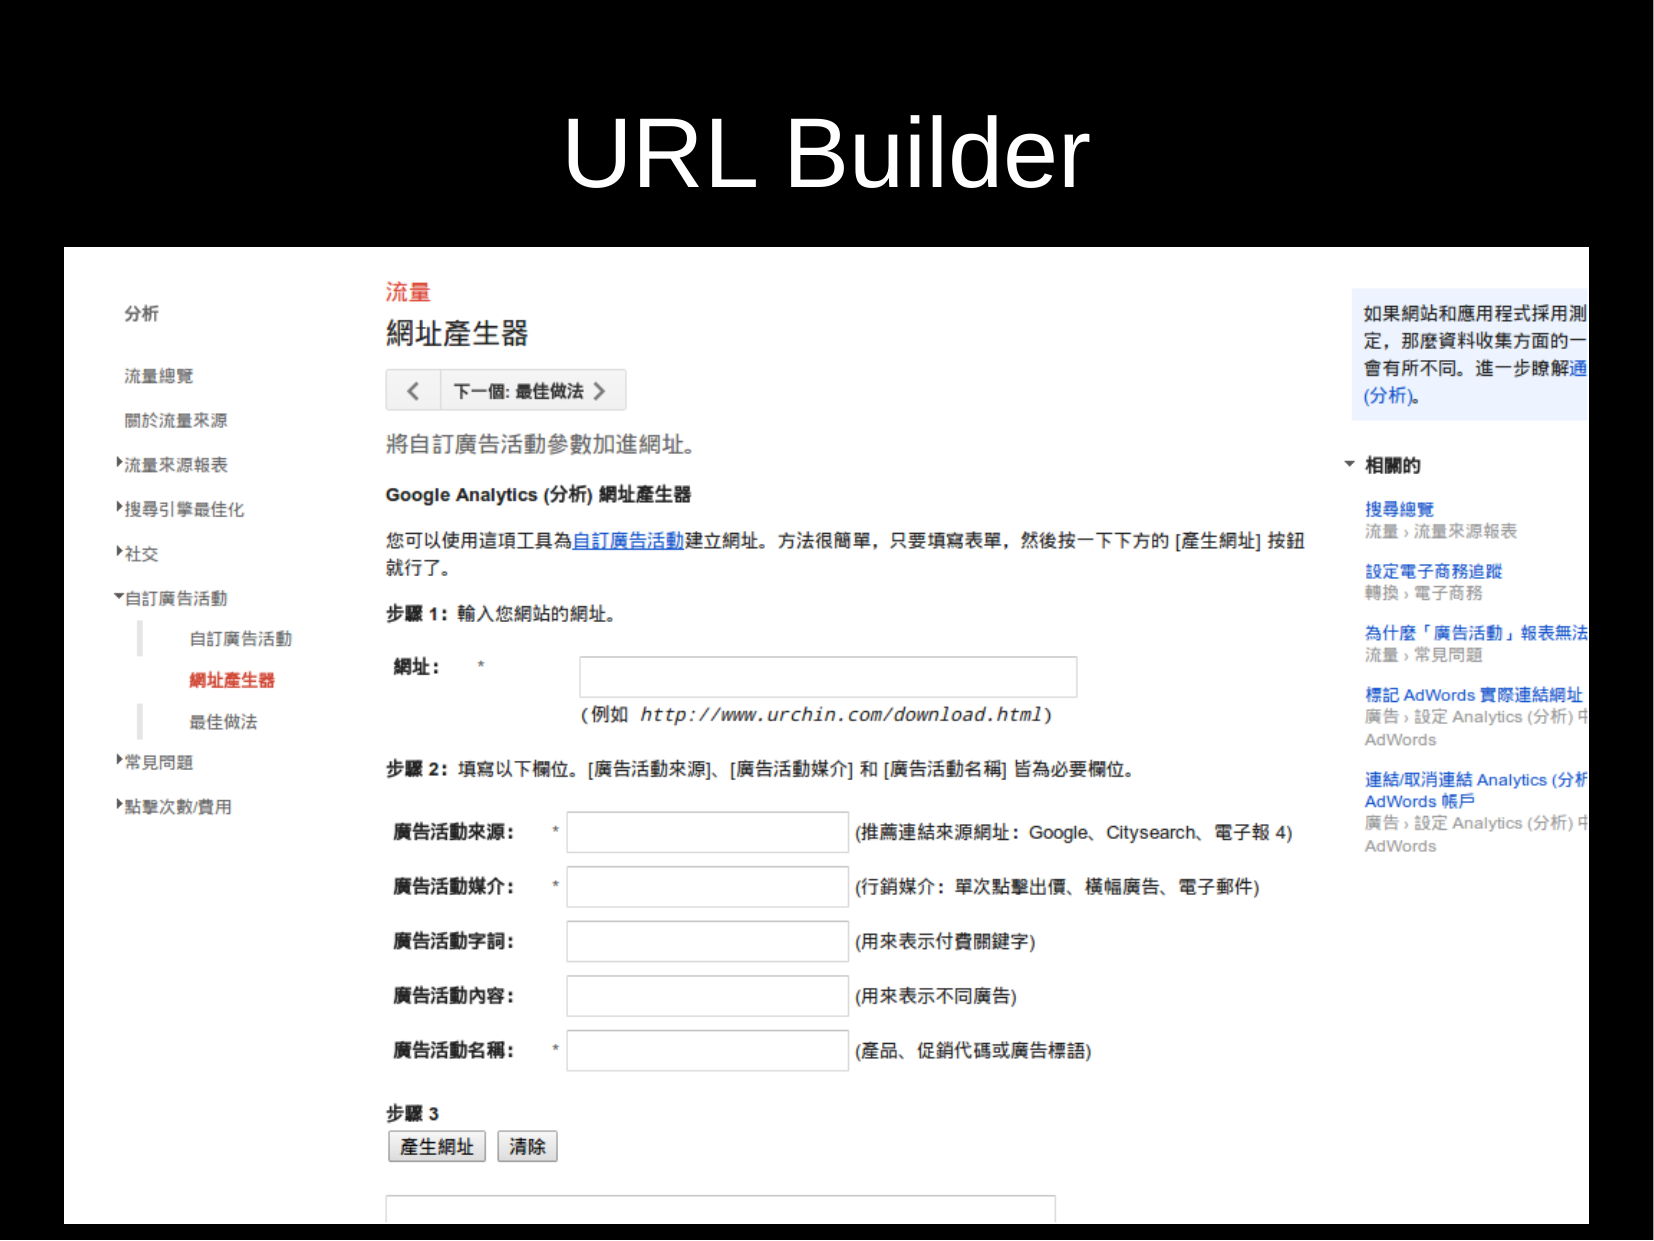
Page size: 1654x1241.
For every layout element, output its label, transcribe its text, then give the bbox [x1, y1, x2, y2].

title URL Builder [82, 49, 1571, 247]
picture [64, 247, 1589, 1225]
